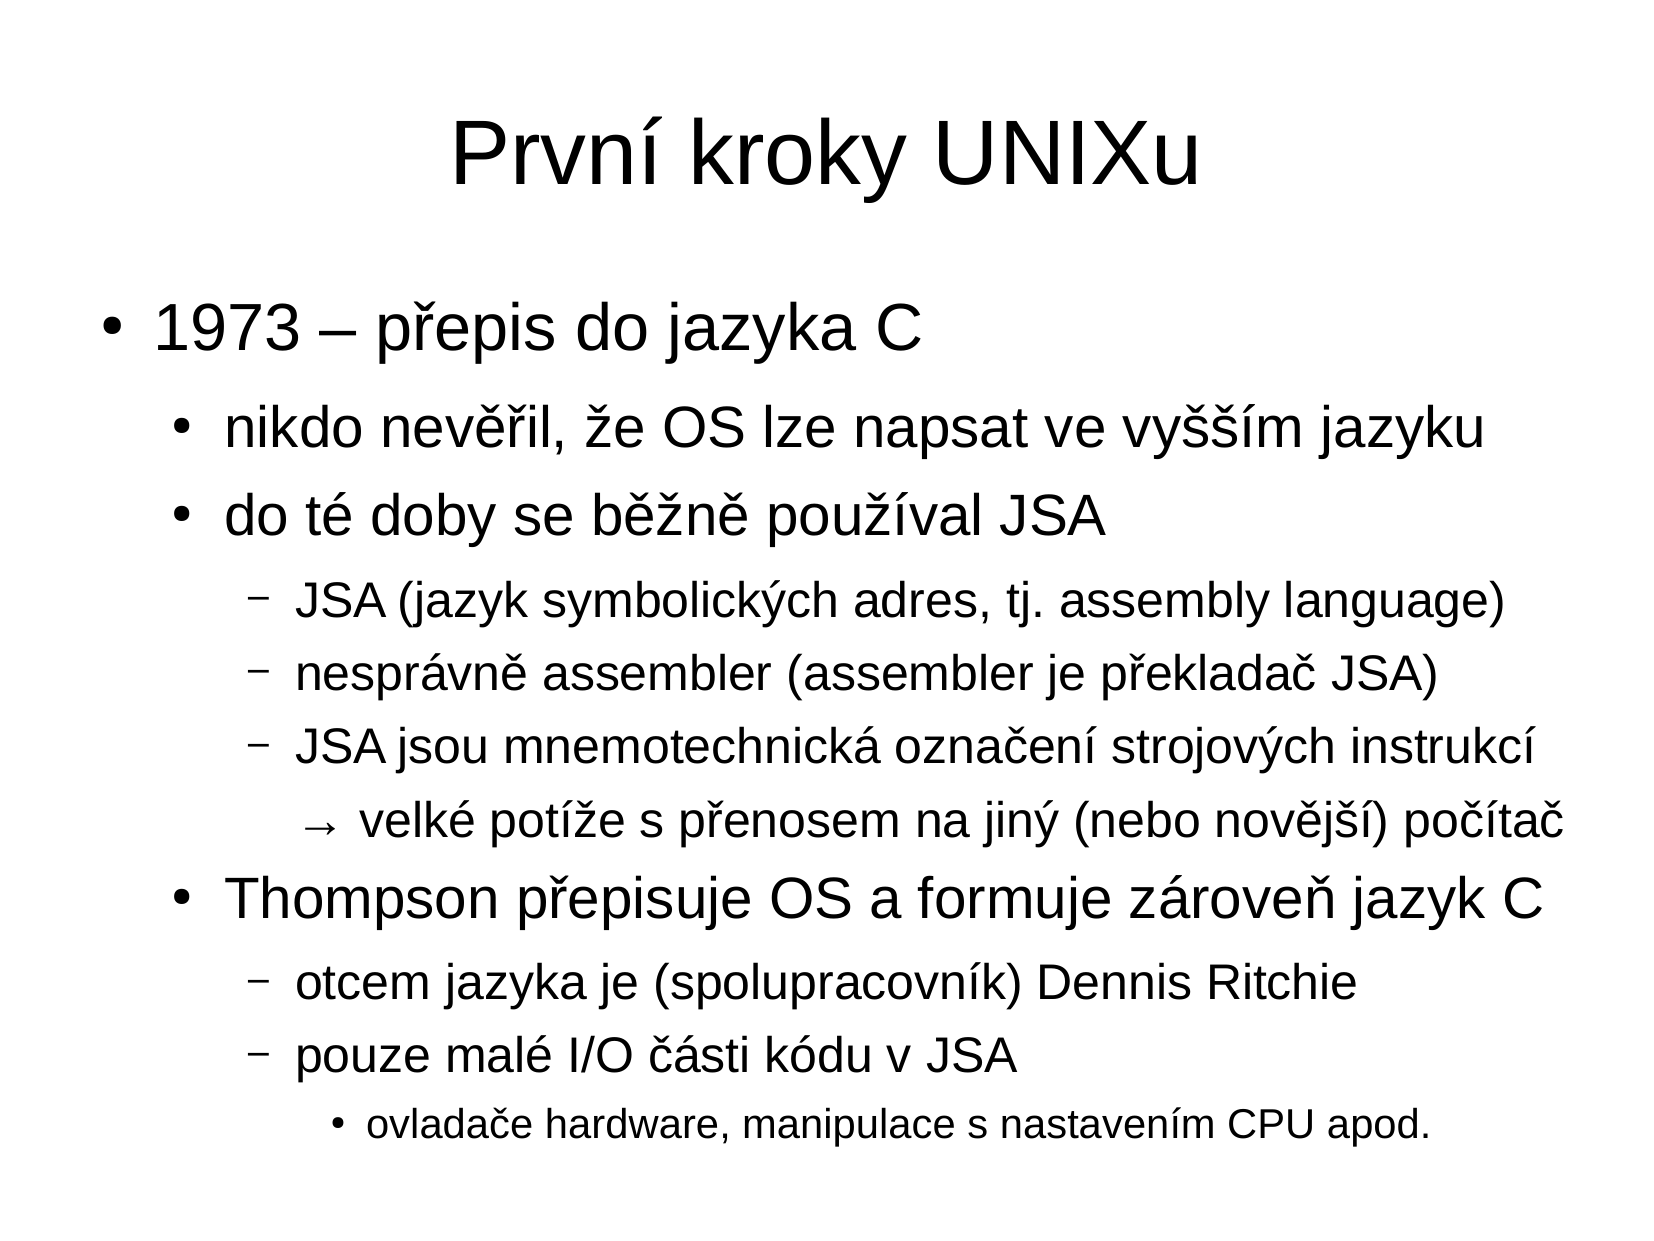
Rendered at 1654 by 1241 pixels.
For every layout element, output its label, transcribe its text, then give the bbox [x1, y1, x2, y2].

list 1973 – přepis do jazyka C nikdo nevěřil, že OS lze napsat ve vyšším jazyku do té doby se běžně používal JSA JSA (jazyk symbolických adres, tj. assembly language) nesprávně assembler (assembler je překladač JSA) JSA jsou mnemotechnická označení strojových instrukcí → velké potíže s přenosem na jiný (nebo novější) počítač Thompson přepisuje OS a formuje zároveň jazyk C otcem jazyka je (spolupracovník) Dennis Ritchie pouze malé I/O části kódu v JSA ovladače hardware, manipulace s nastavením CPU apod. [82, 290, 1571, 1148]
title První kroky UNIXu [82, 56, 1571, 250]
